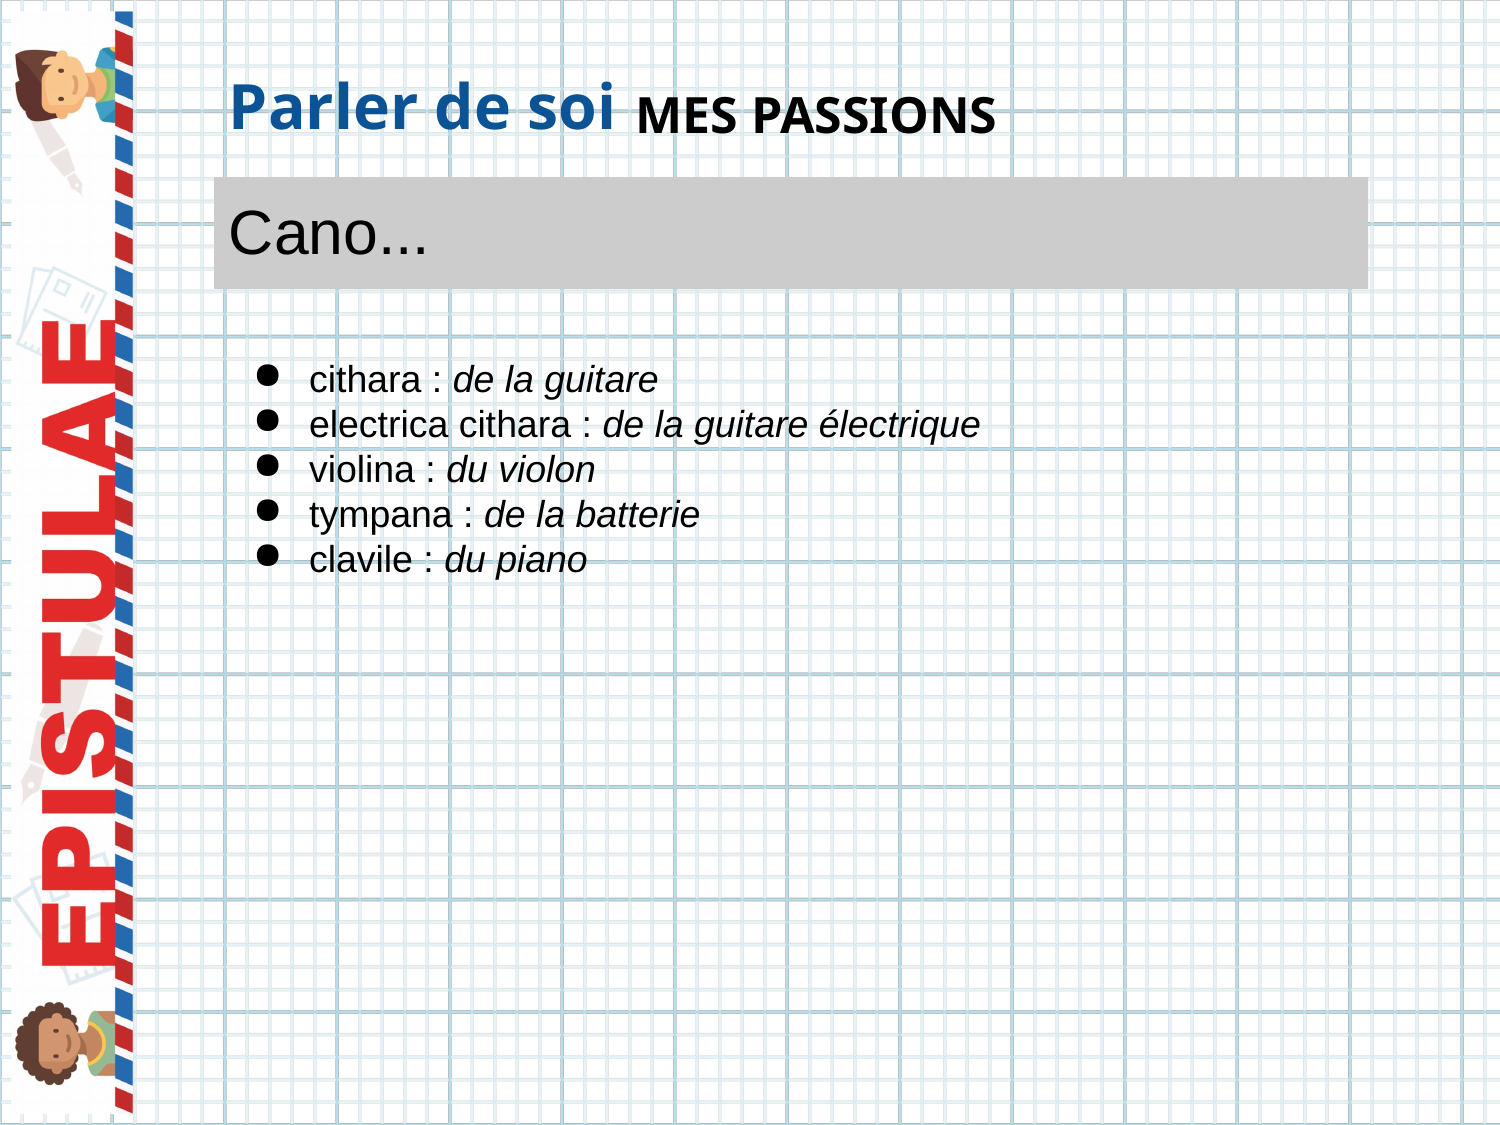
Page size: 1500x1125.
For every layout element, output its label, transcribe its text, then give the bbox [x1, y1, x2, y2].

text_box MES PASSIONS [620, 68, 1500, 216]
text_box Parler de soi [213, 51, 1110, 200]
text_box Cano... [214, 177, 1369, 289]
picture [0, 0, 1500, 1125]
text_box cithara : de la guitare electrica cithara : de la guitare électrique violina : du violon tympana : de la batterie clavile : du piano [219, 340, 1374, 938]
